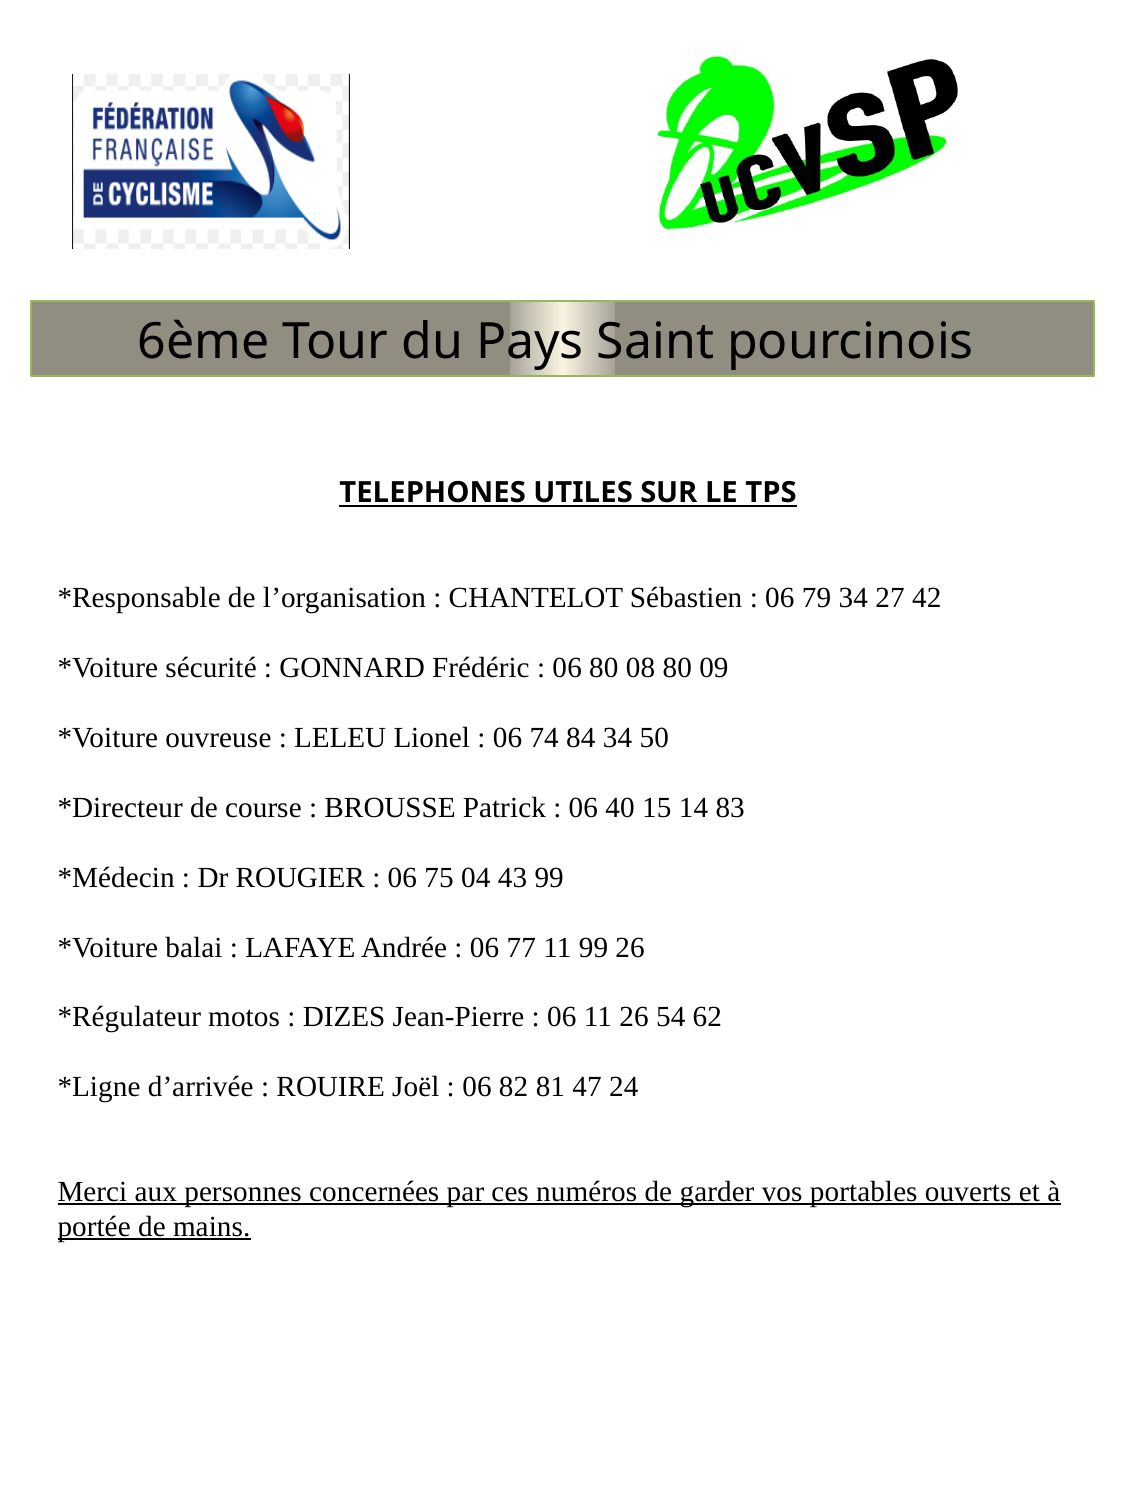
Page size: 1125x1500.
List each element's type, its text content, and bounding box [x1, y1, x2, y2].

text_box TELEPHONES UTILES SUR LE TPS *Responsable de l’organisation : CHANTELOT Sébastien : 06 79 34 27 42 *Voiture sécurité : GONNARD Frédéric : 06 80 08 80 09 *Voiture ouvreuse : LELEU Lionel : 06 74 84 34 50 *Directeur de course : BROUSSE Patrick : 06 40 15 14 83 *Médecin : Dr ROUGIER : 06 75 04 43 99 *Voiture balai : LAFAYE Andrée : 06 77 11 99 26 *Régulateur motos : DIZES Jean-Pierre : 06 11 26 54 62 *Ligne d’arrivée : ROUIRE Joël : 06 82 81 47 24 Merci aux personnes concernées par ces numéros de garder vos portables ouverts et à portée de mains. [42, 430, 1094, 1285]
picture [72, 74, 350, 249]
picture [597, 37, 1018, 249]
text_box 6ème Tour du Pays Saint pourcinois [30, 301, 1094, 376]
